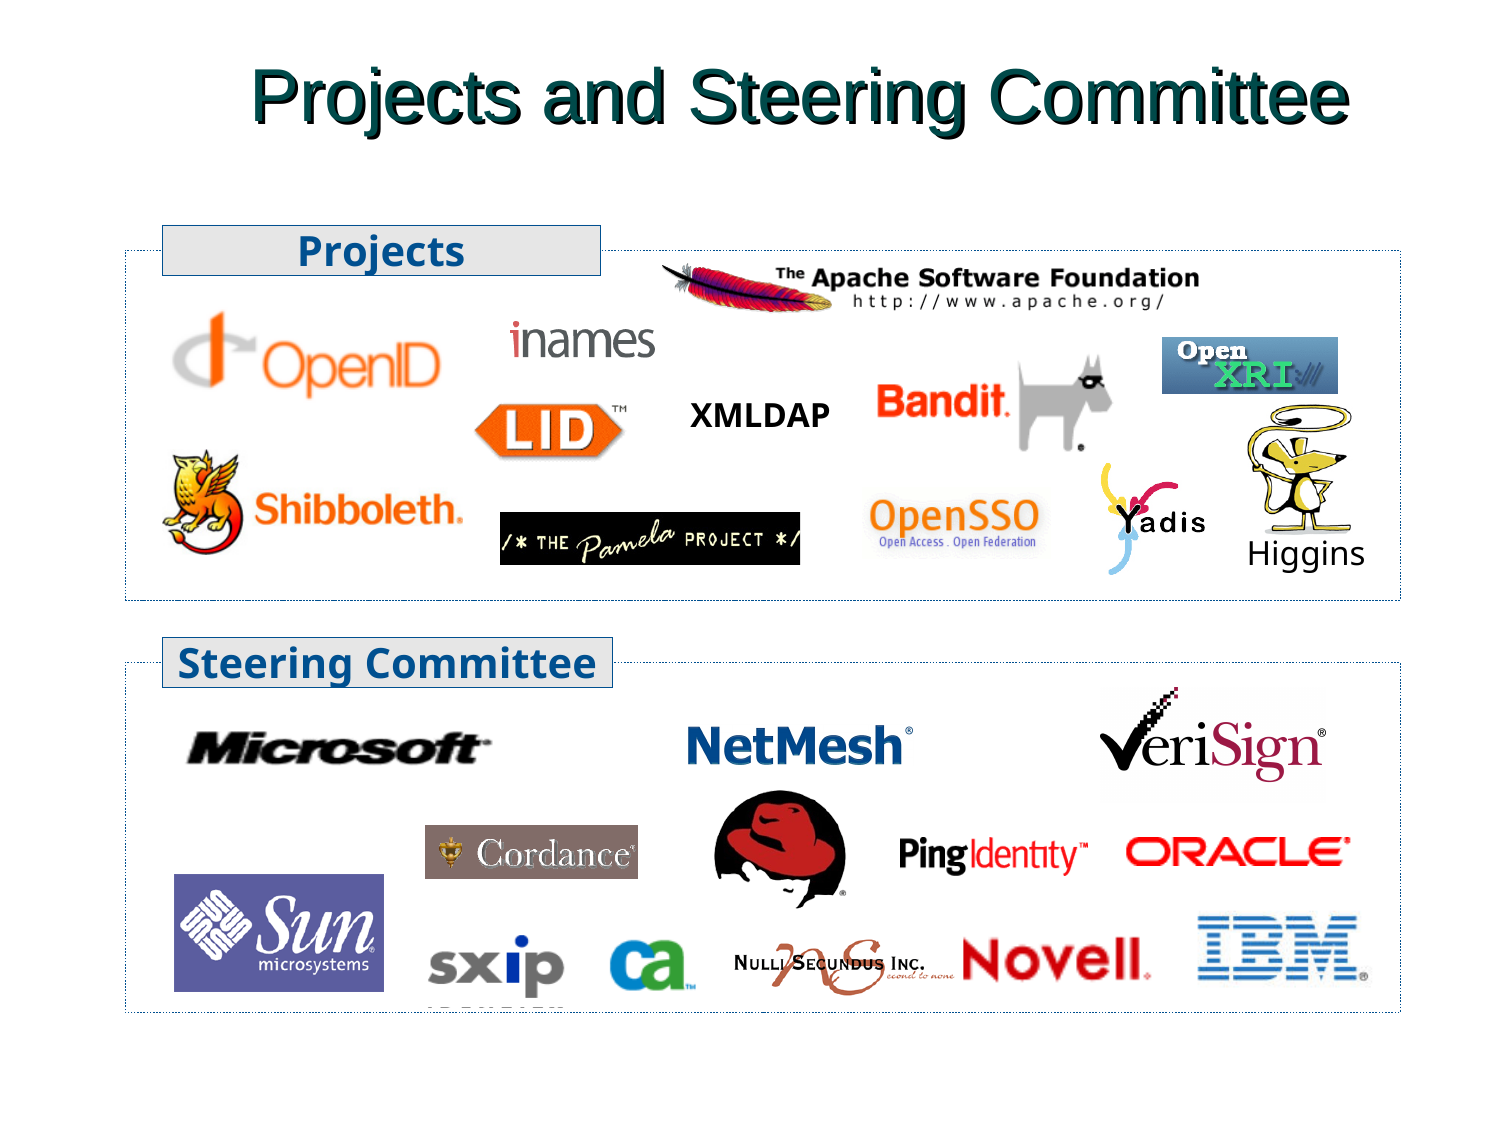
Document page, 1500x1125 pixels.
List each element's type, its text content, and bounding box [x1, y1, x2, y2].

text_box XMLDAP [675, 384, 847, 446]
picture [1241, 399, 1357, 522]
picture [500, 262, 1201, 367]
text_box Steering Committee [162, 637, 613, 688]
picture [900, 837, 1088, 876]
picture [1100, 687, 1326, 803]
picture [687, 724, 914, 766]
picture [174, 874, 384, 992]
picture [1187, 900, 1375, 1000]
picture [1125, 837, 1352, 866]
picture [1100, 462, 1205, 576]
picture [162, 299, 451, 408]
text_box Projects [162, 224, 601, 275]
picture [862, 487, 1051, 559]
picture [412, 787, 1163, 1016]
text_box Higgins [1224, 522, 1388, 583]
picture [1162, 337, 1338, 394]
picture [875, 349, 1115, 456]
title Projects and Steering Committee [99, 49, 1500, 138]
picture [425, 824, 638, 880]
picture [500, 512, 801, 565]
picture [174, 699, 501, 796]
picture [162, 399, 638, 555]
